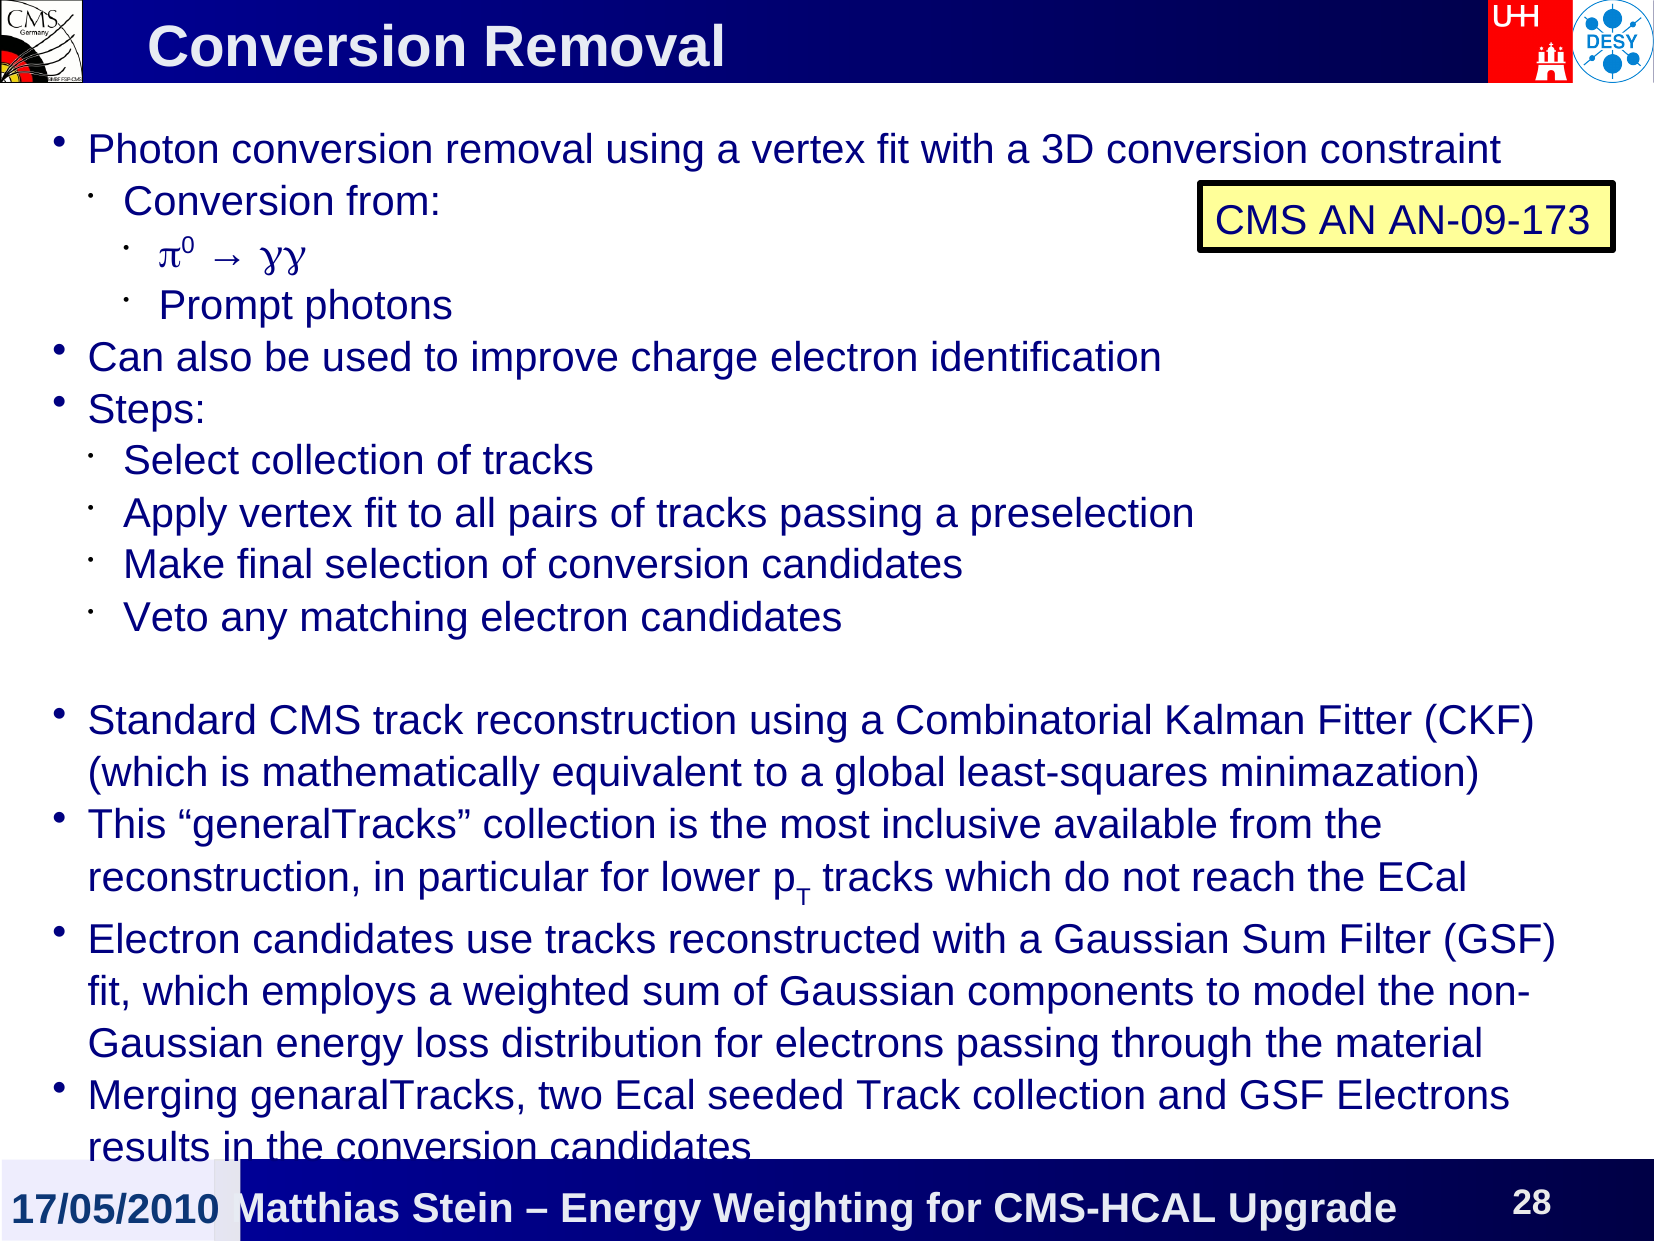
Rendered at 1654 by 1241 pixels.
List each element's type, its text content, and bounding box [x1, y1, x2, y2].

picture [0, 0, 83, 83]
picture [1488, 0, 1654, 83]
text_box CMS AN AN-09-173 [1576, 183, 1613, 251]
text_box Photon conversion removal using a vertex fit with a 3D conversion constraint Conversion from: 0 →  Prompt photons Can also be used to improve charge electron identification Steps: Select collection of tracks Apply vertex fit to all pairs of tracks passing a preselection Make final selection of conversion candidates Veto any matching electron candidates Standard CMS track reconstruction using a Combinatorial Kalman Fitter (CKF) (which is mathematically equivalent to a global least-squares minimazation) This “generalTracks” collection is the most inclusive available from the reconstruction, in particular for lower pT tracks which do not reach the ECal Electron candidates use tracks reconstructed with a Gaussian Sum Filter (GSF) fit, which employs a weighted sum of Gaussian components to model the non-Gaussian energy loss distribution for electrons passing through the material Merging genaralTracks, two Ecal seeded Track collection and GSF Electrons results in the conversion candidates [37, 112, 1576, 1177]
title Conversion Removal [147, 4, 1477, 78]
